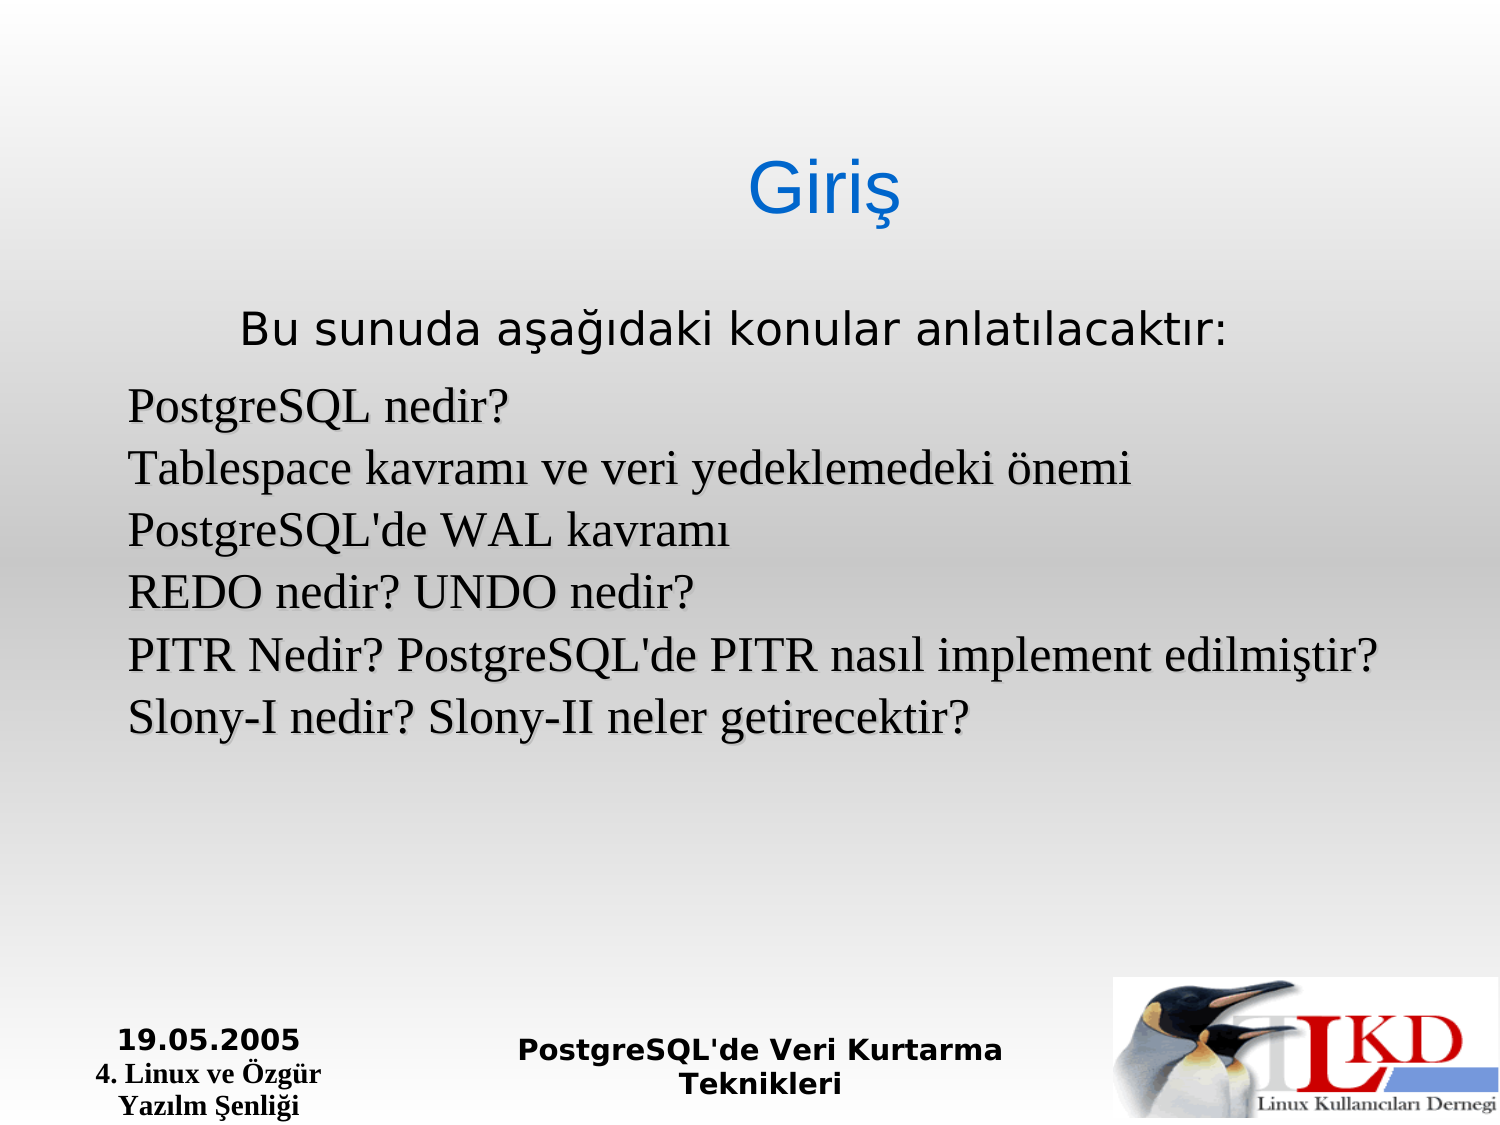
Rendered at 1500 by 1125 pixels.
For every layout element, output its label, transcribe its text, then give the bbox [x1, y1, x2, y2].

text_box [202, 415, 1491, 1023]
text_box PostgreSQL nedir? Tablespace kavramı ve veri yedeklemedeki önemi PostgreSQL'de WAL kavramı REDO nedir? UNDO nedir? PITR Nedir? PostgreSQL'de PITR nasıl implement edilmiştir? Slony-I nedir? Slony-II neler getirecektir? [112, 375, 1401, 898]
picture [1113, 977, 1499, 1118]
list Bu sunuda aşağıdaki konular anlatılacaktır: [224, 299, 1425, 389]
title Giriş [224, 49, 1425, 237]
